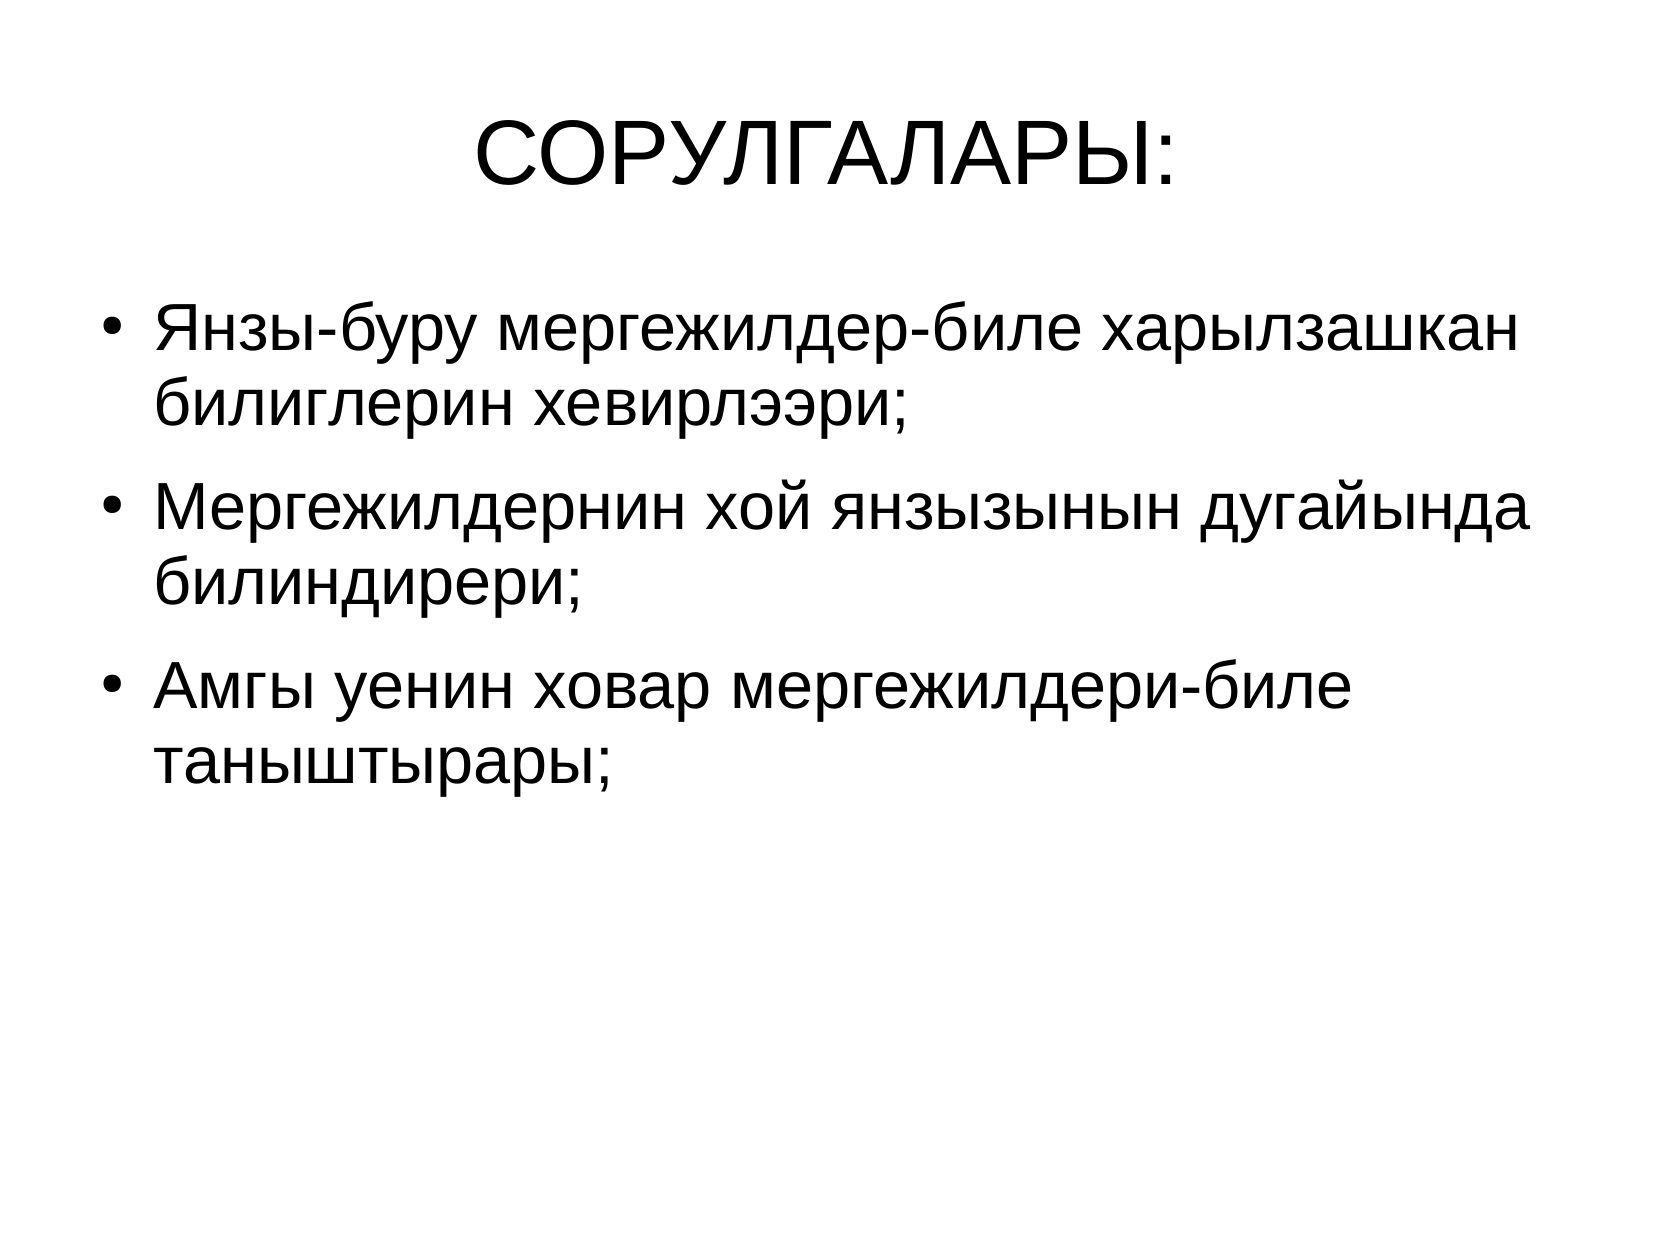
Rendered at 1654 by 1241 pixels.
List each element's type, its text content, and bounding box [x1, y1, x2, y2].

title СОРУЛГАЛАРЫ: [82, 49, 1571, 257]
list Янзы-буру мергежилдер-биле харылзашкан билиглерин хевирлээри; Мергежилдернин хой янзызынын дугайында билиндирери; Амгы уенин ховар мергежилдери-биле таныштырары; [82, 290, 1571, 1094]
